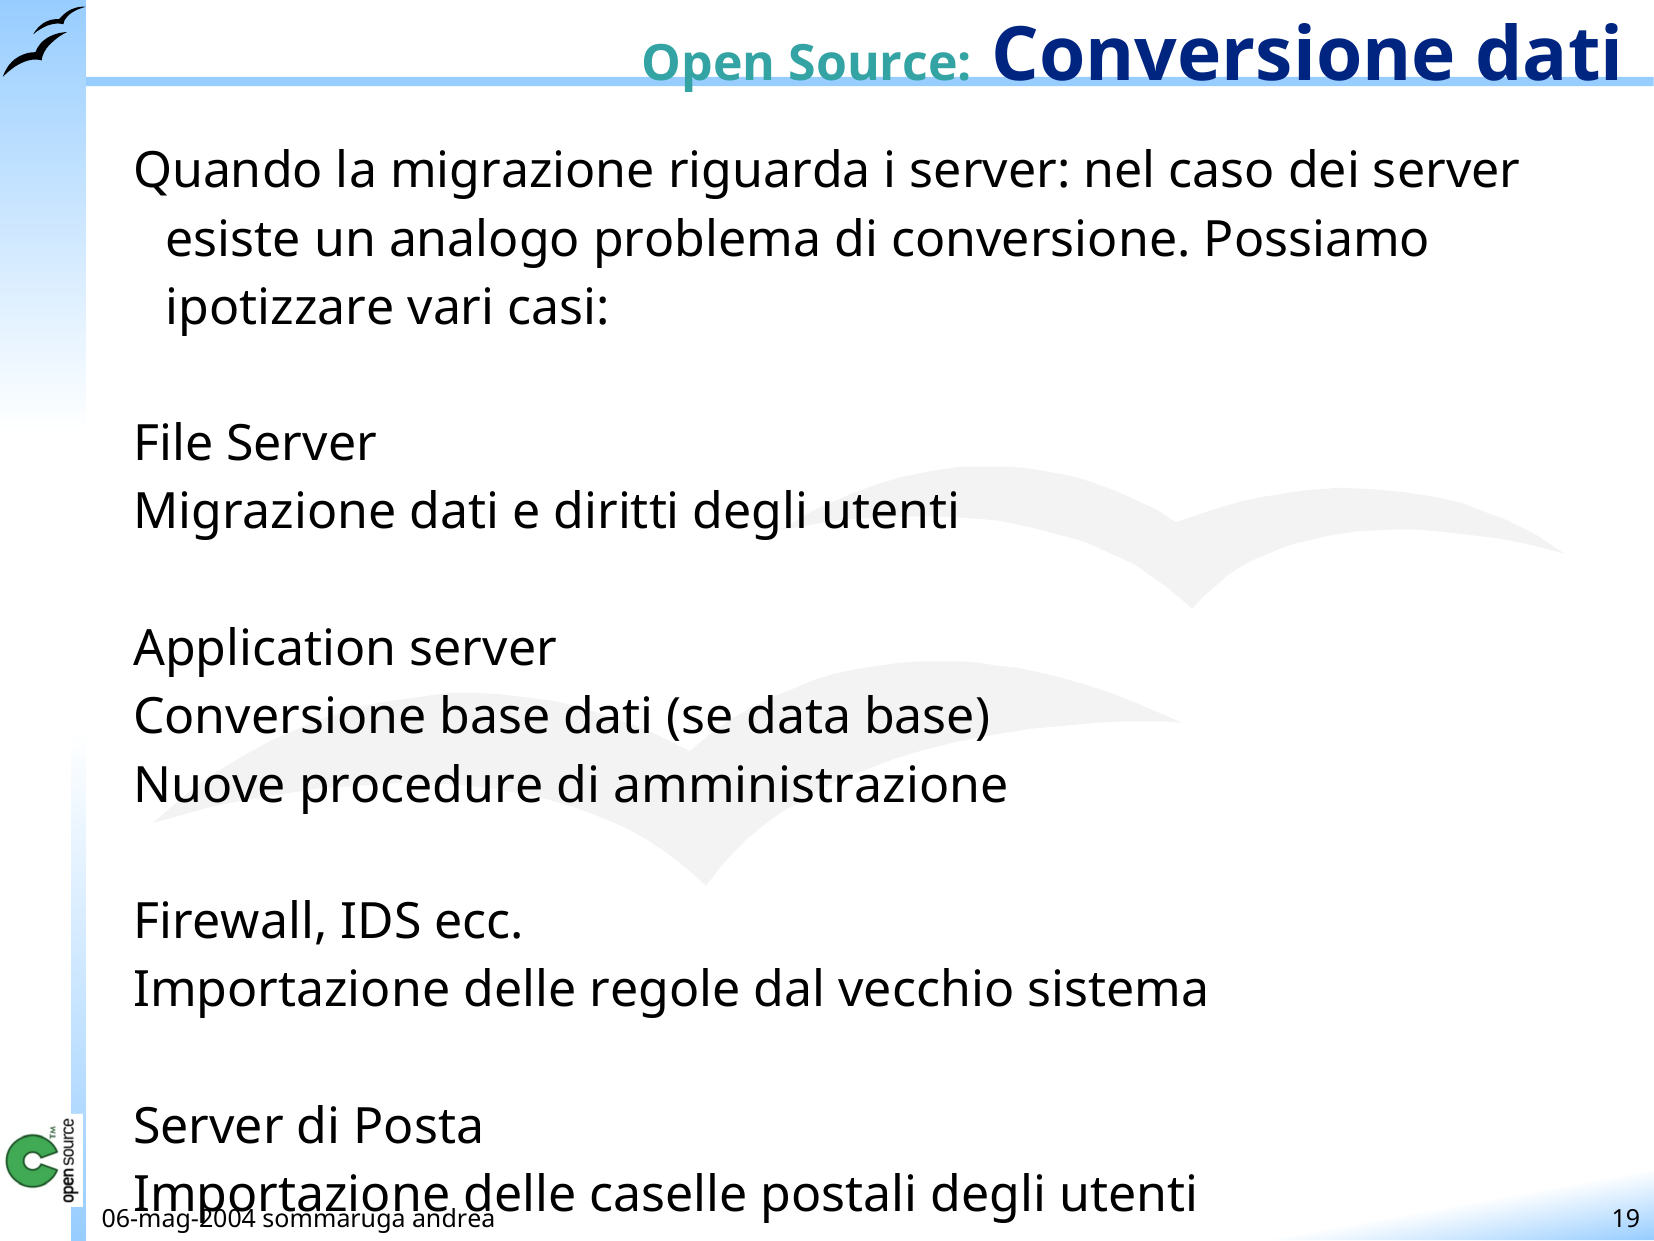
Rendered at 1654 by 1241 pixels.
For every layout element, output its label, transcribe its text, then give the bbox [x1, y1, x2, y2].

title Open Source: Conversione dati [85, 0, 1654, 104]
picture [1, 1115, 83, 1207]
list Quando la migrazione riguarda i server: nel caso dei server esiste un analogo problema di conversione. Possiamo ipotizzare vari casi: File Server Migrazione dati e diritti degli utenti Application server Conversione base dati (se data base) Nuove procedure di amministrazione Firewall, IDS ecc. Importazione delle regole dal vecchio sistema Server di Posta Importazione delle caselle postali degli utenti [85, 134, 1628, 1163]
